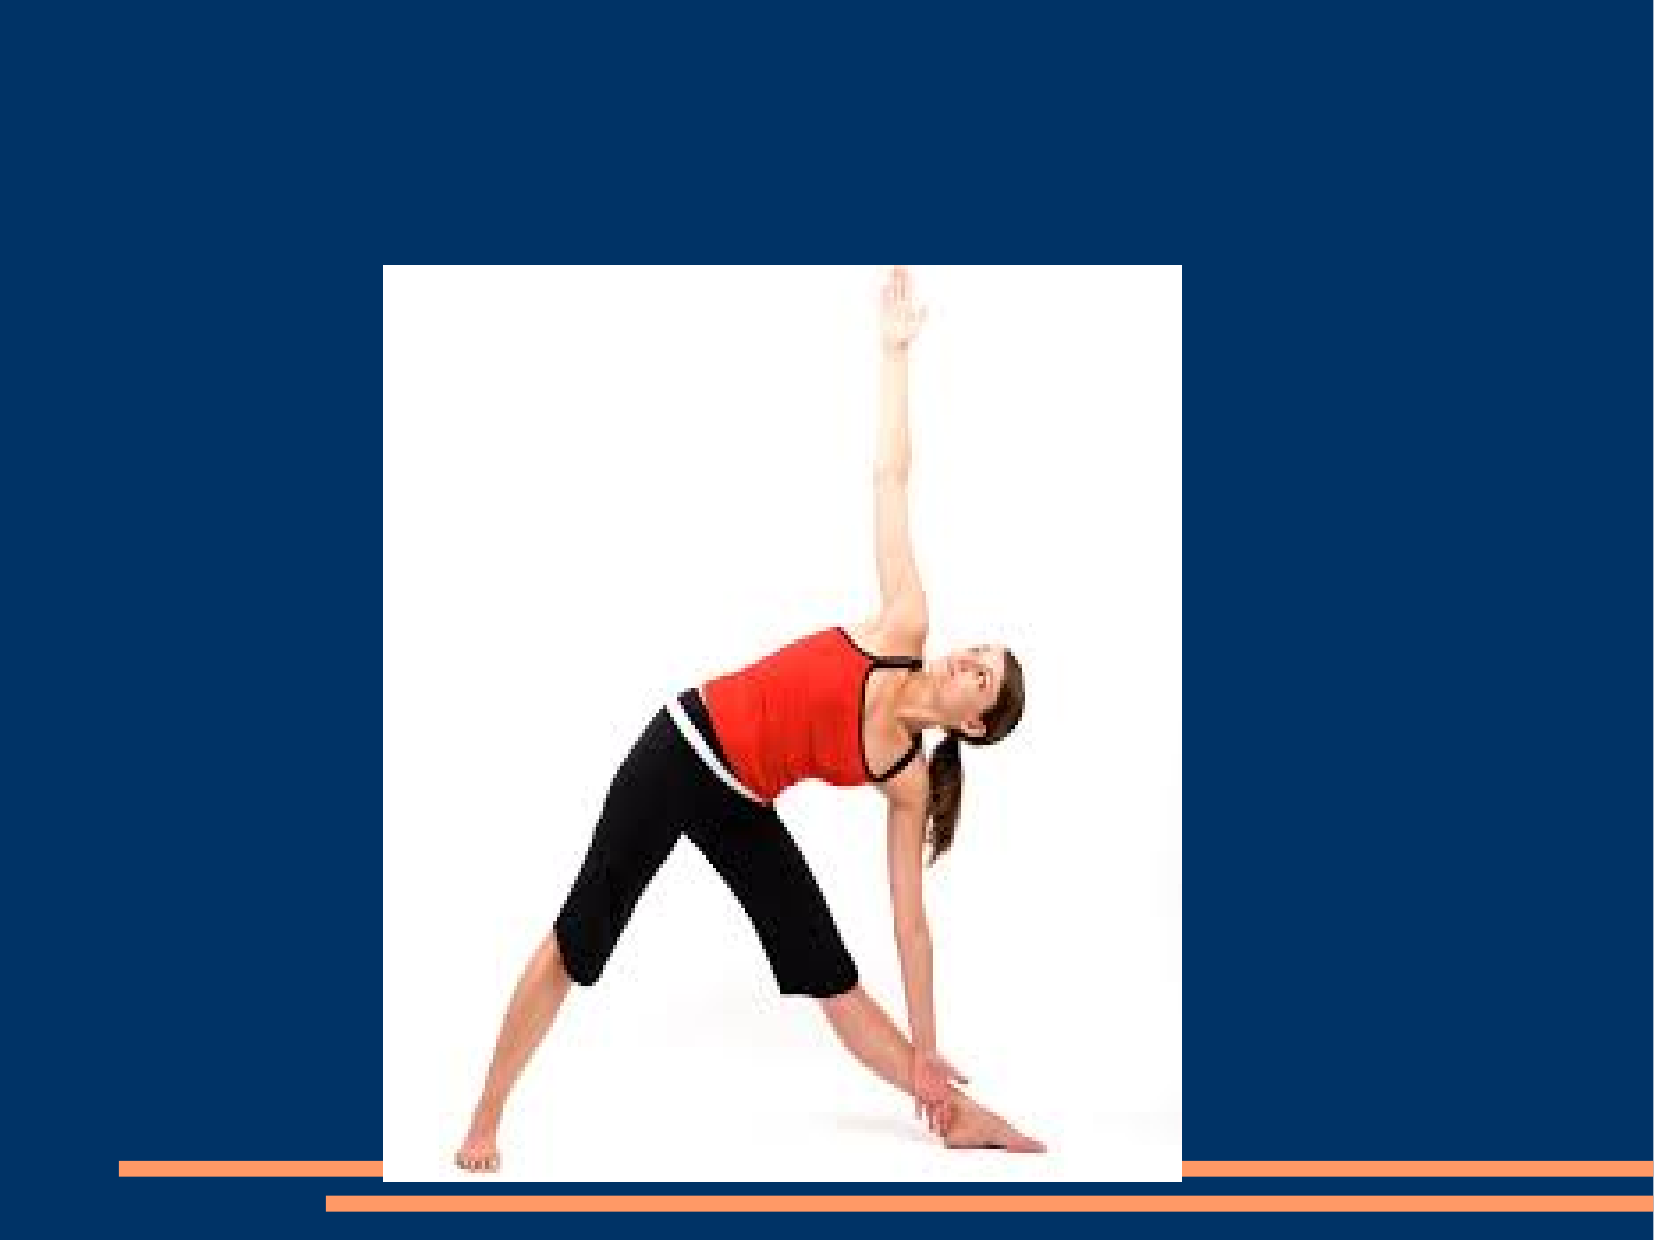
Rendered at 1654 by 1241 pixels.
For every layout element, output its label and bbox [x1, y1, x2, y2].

picture [383, 265, 1182, 1182]
